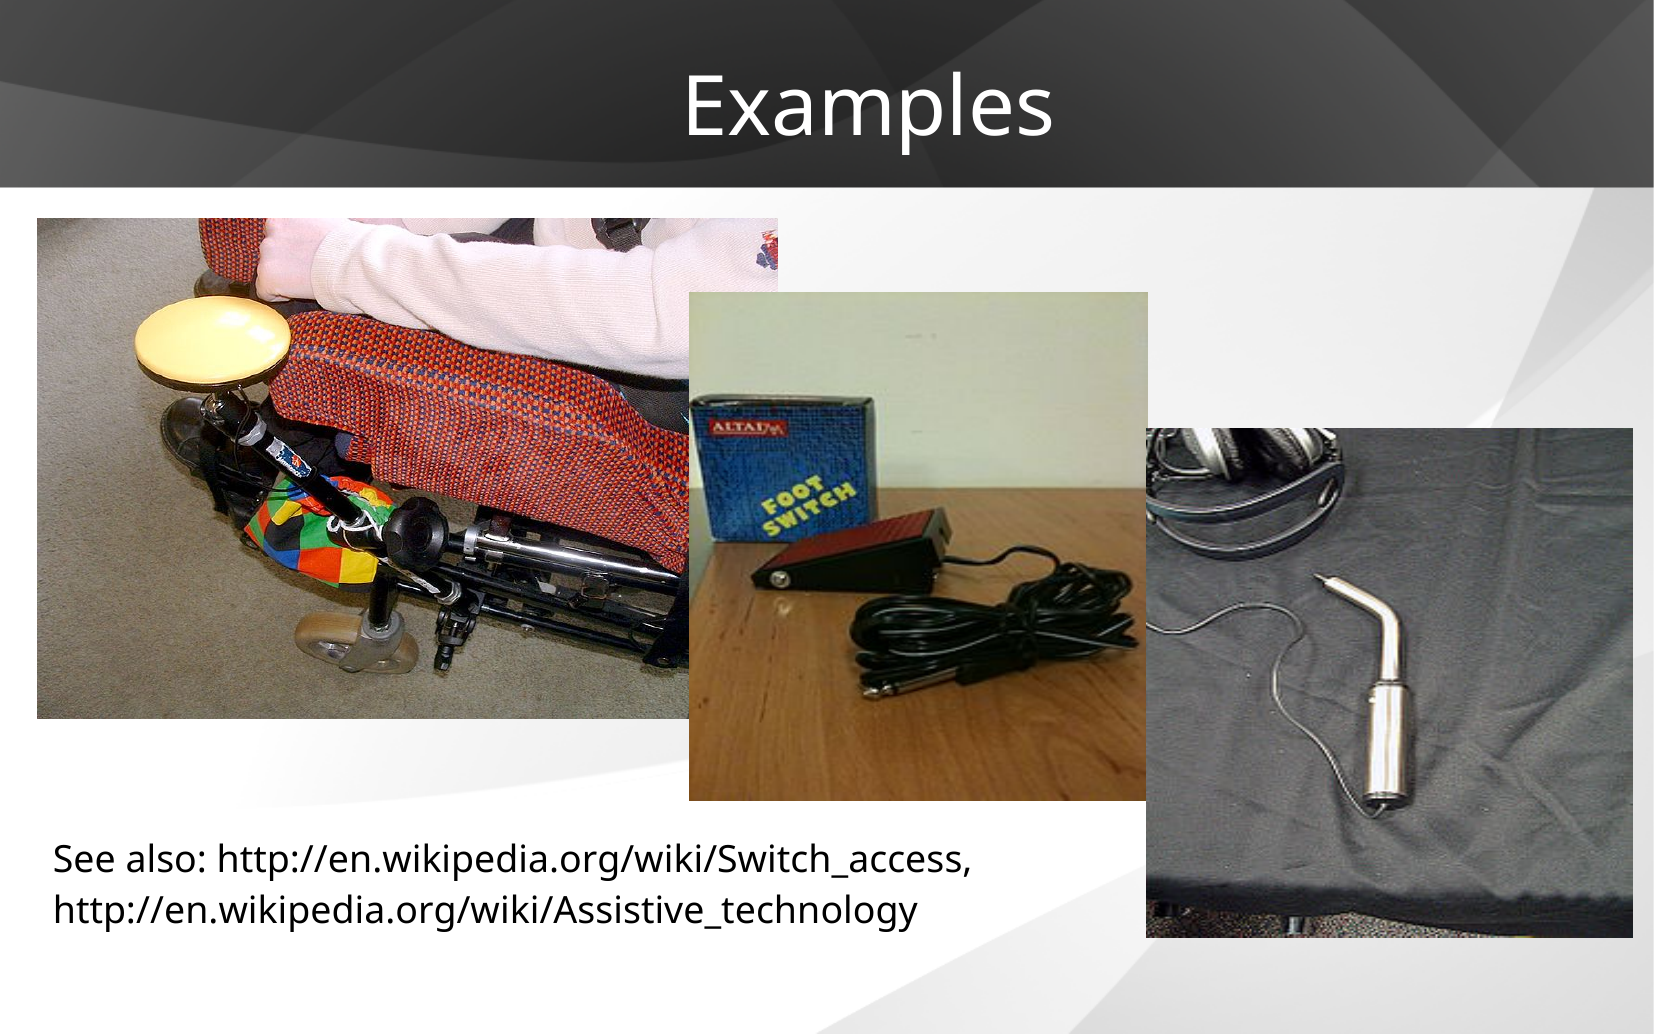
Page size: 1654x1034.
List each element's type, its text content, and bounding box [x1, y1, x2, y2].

text_box See also: http://en.wikipedia.org/wiki/Switch_access, http://en.wikipedia.org/wiki/Assistive_technology [38, 825, 1088, 939]
picture [0, 0, 1654, 1034]
title Examples [124, 0, 1613, 208]
